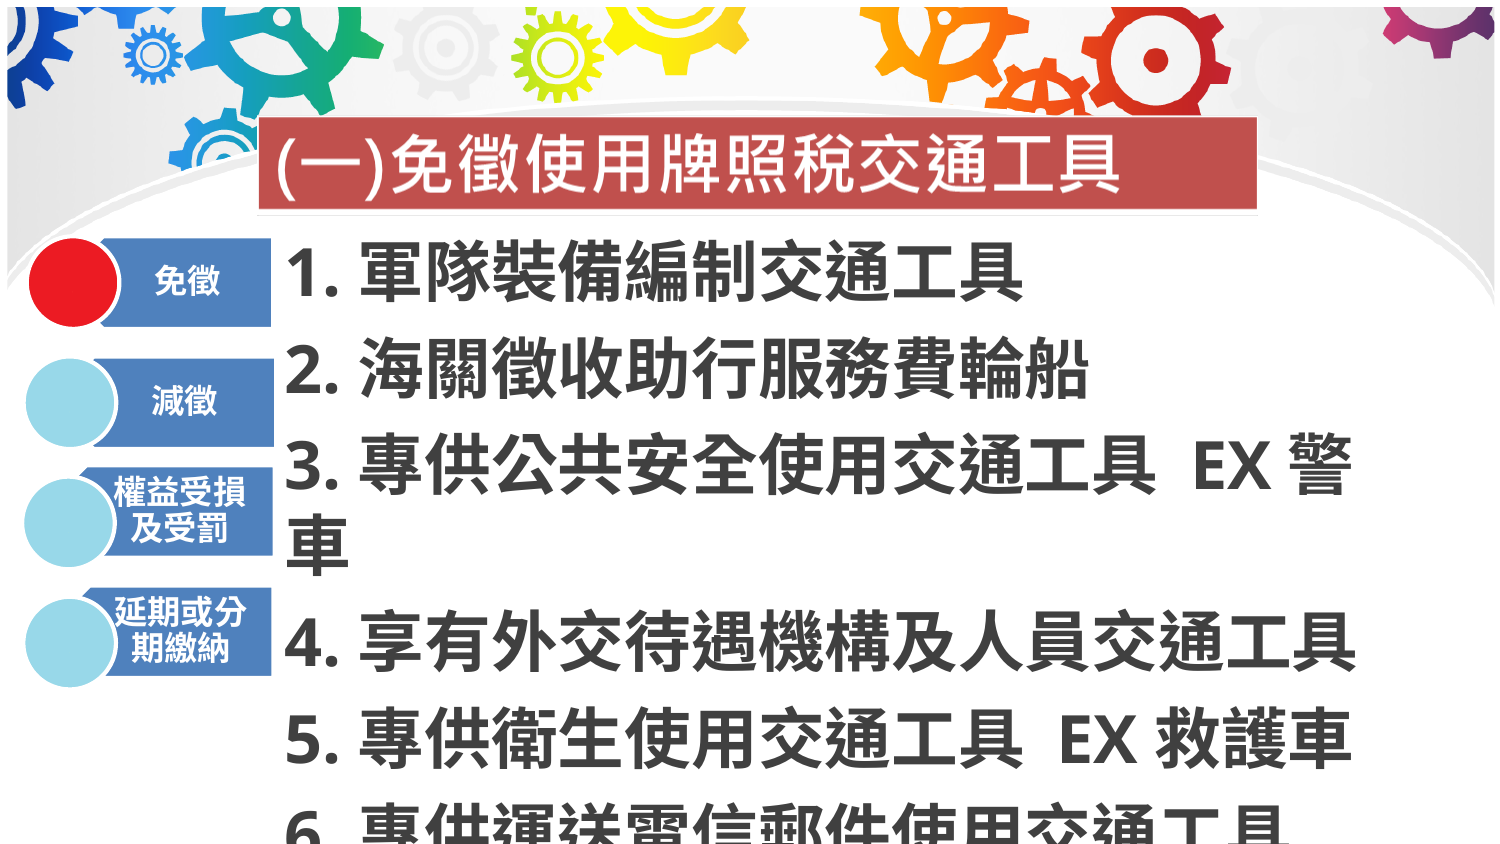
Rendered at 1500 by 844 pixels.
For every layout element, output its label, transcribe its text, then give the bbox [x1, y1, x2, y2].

text_box [23, 356, 117, 450]
text_box 權益受損及受罰 [75, 465, 269, 558]
text_box 延期或分期繳納 [78, 585, 269, 679]
text_box 免徵 [97, 236, 269, 329]
text_box 1.軍隊裝備編制交通工具 2.海關徵收助行服務費輪船 3.專供公共安全使用交通工具 EX警車 4.享有外交待遇機構及人員交通工具 5.專供衛生使用交通工具 EX救護車 6.專供運送電信郵件使用交通工具 [269, 222, 1426, 844]
text_box [22, 476, 115, 570]
text_box [26, 236, 120, 329]
text_box 減徵 [89, 356, 269, 450]
text_box [23, 596, 116, 690]
picture [257, 103, 1258, 246]
